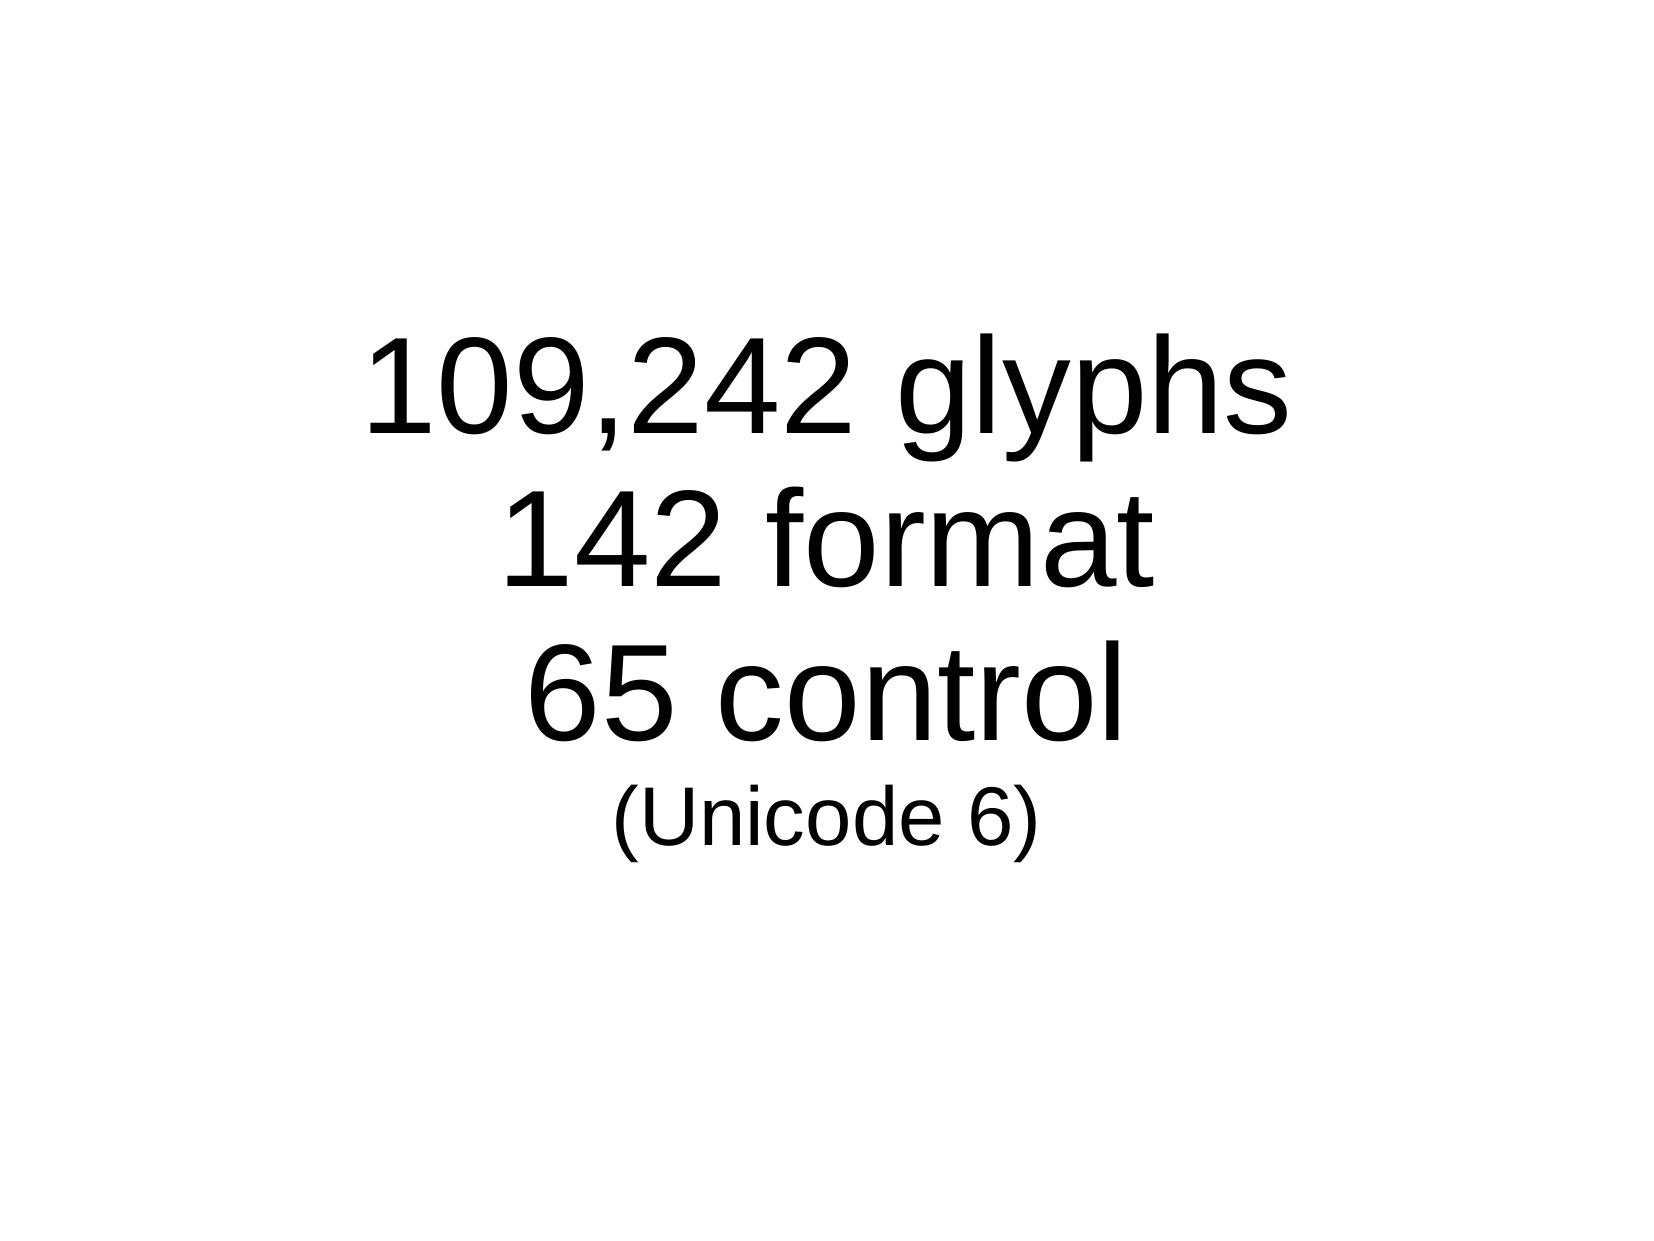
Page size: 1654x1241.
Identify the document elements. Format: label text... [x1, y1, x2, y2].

title 109,242 glyphs 142 format 65 control (Unicode 6) [82, 56, 1571, 1115]
